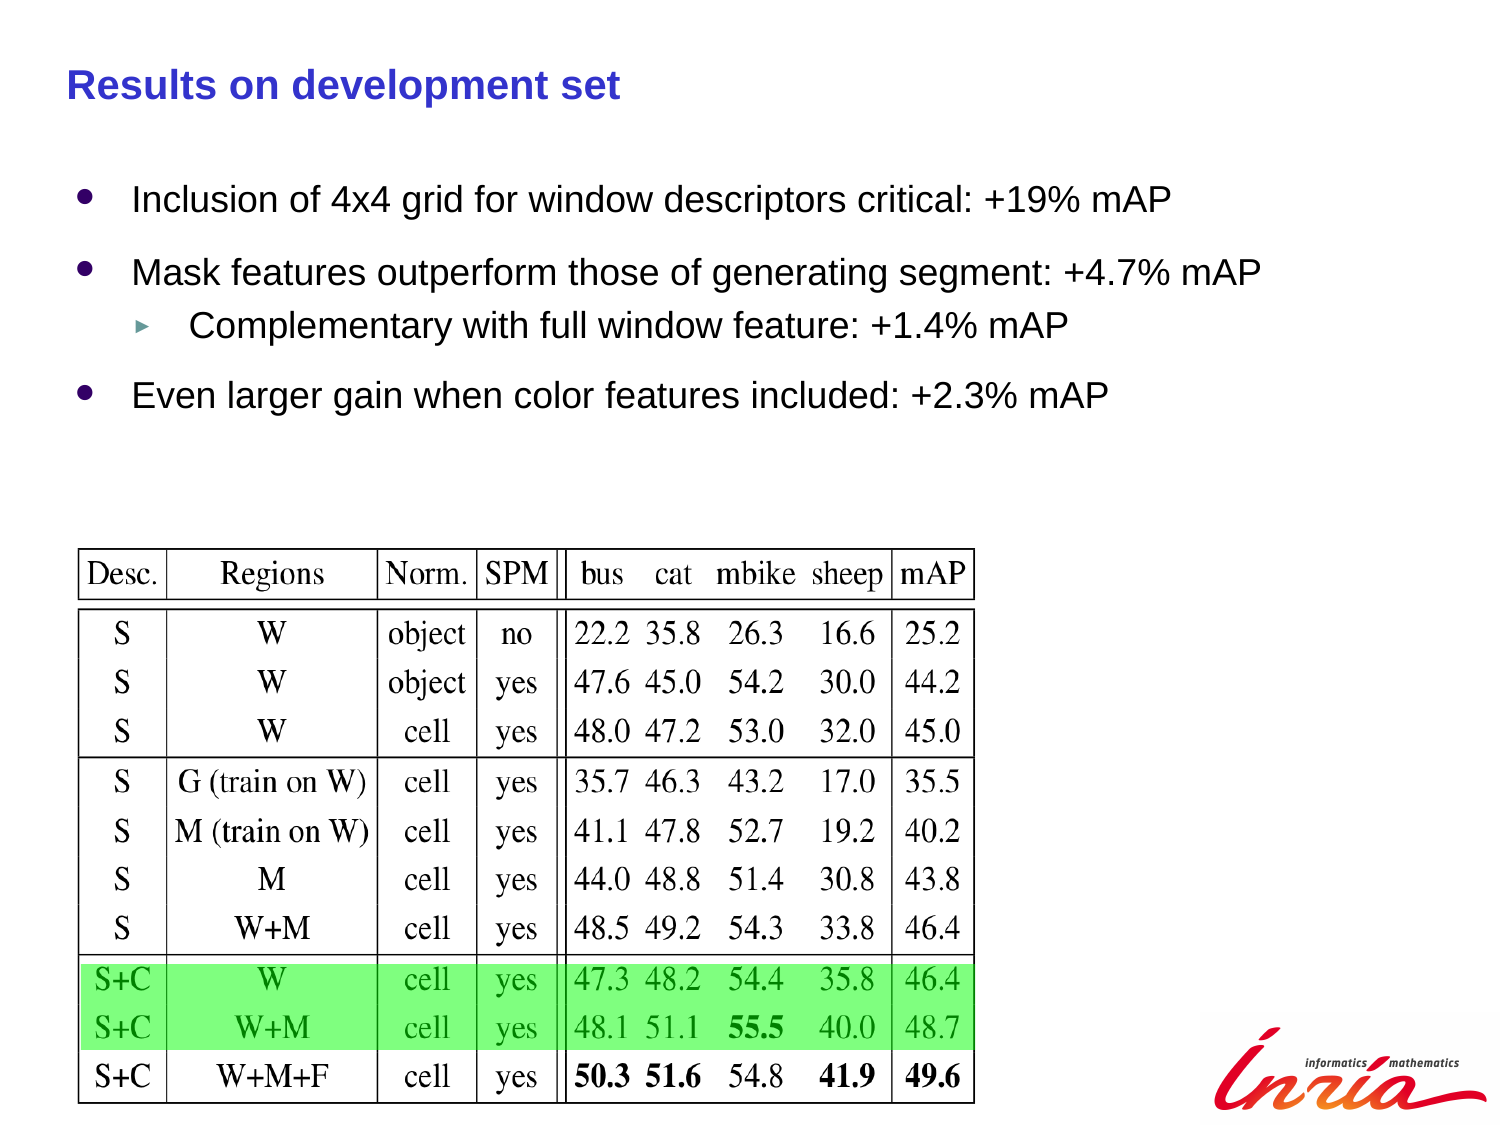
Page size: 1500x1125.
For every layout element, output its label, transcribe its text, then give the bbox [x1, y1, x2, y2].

list Inclusion of 4x4 grid for window descriptors critical: +19% mAP Mask features outperform those of generating segment: +4.7% mAP Complementary with full window feature: +1.4% mAP Even larger gain when color features included: +2.3% mAP [75, 178, 1425, 971]
picture [1200, 1012, 1500, 1125]
text_box [80, 964, 976, 1050]
title Results on development set [51, 46, 1459, 123]
picture [75, 971, 976, 1105]
